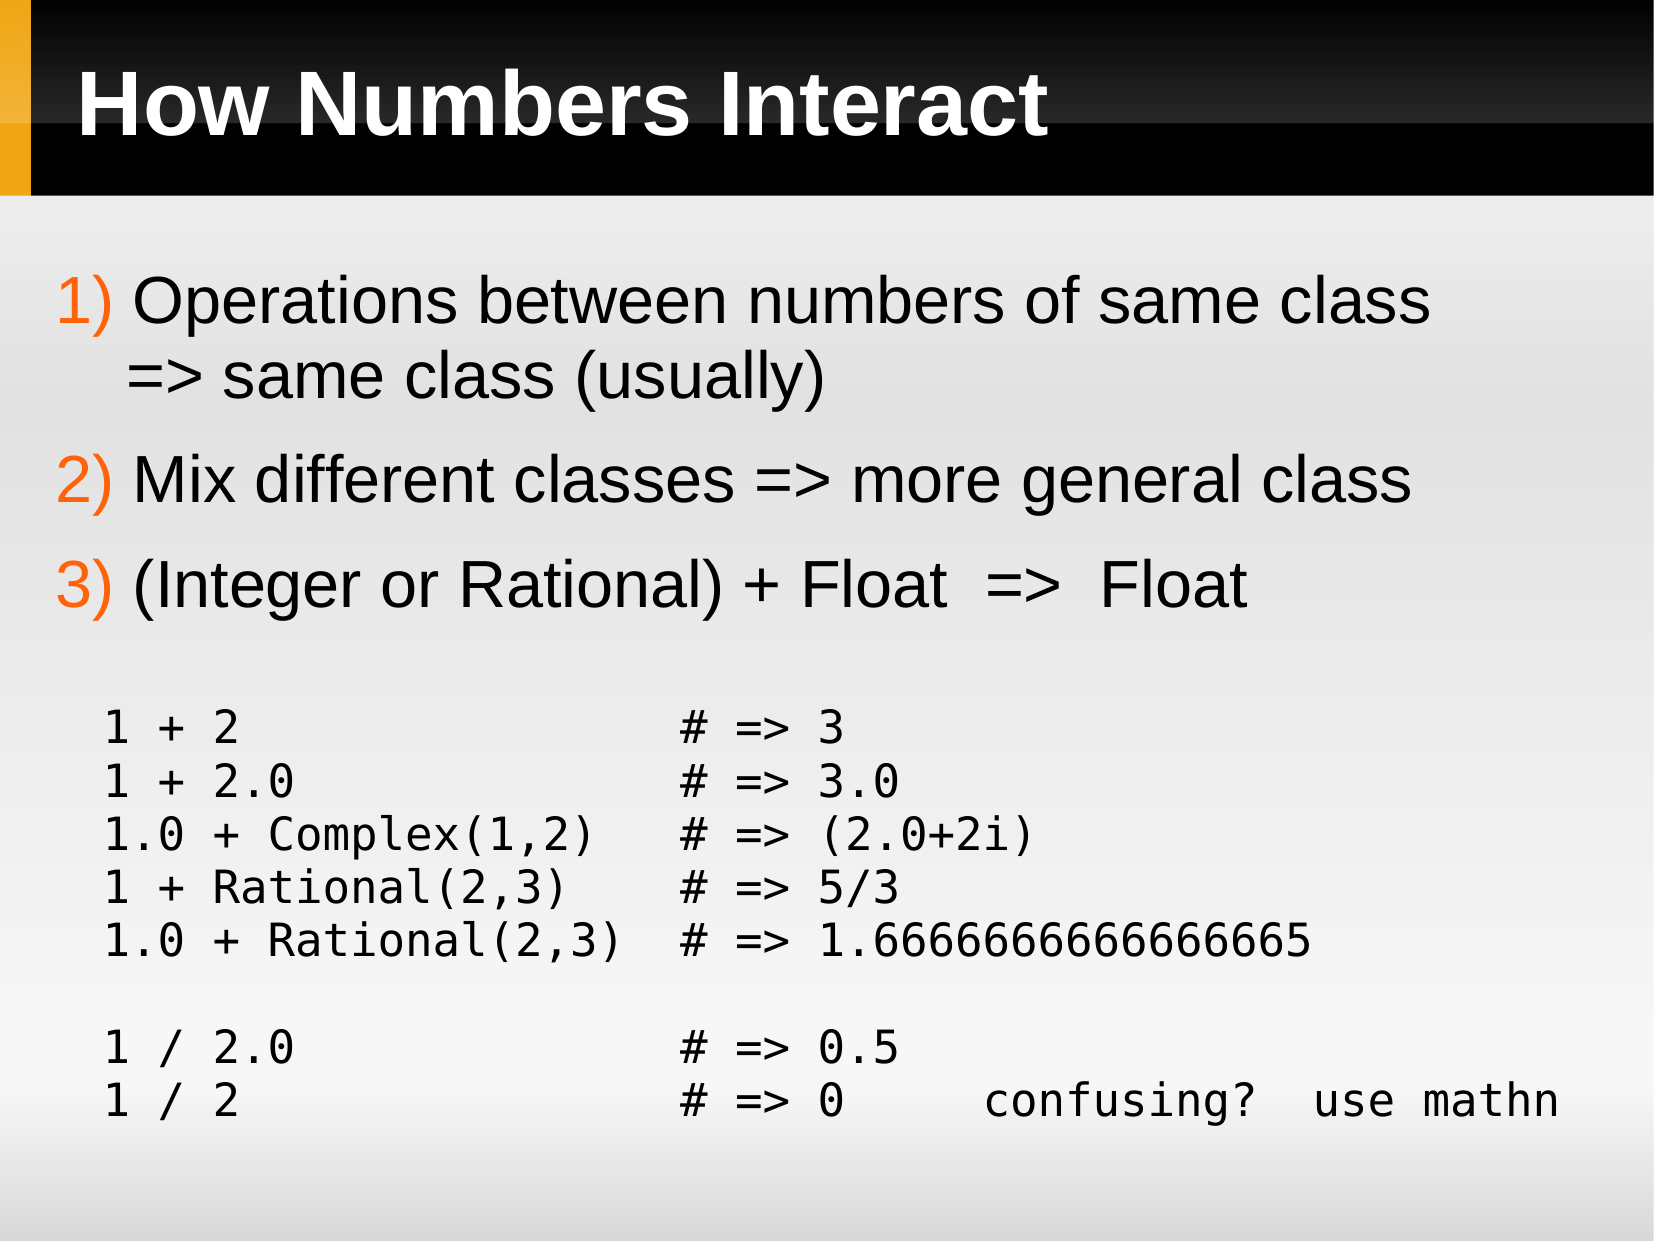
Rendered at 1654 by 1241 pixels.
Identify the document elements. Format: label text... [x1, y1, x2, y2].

title How Numbers Interact [76, 7, 1565, 200]
picture [0, 0, 1654, 1241]
list Operations between numbers of same class => same class (usually) Mix different classes => more general class (Integer or Rational) + Float => Float [37, 263, 1526, 726]
text_box 1 + 2 # => 3 1 + 2.0 # => 3.0 1.0 + Complex(1,2) # => (2.0+2i) 1 + Rational(2,3) # => 5/3 1.0 + Rational(2,3) # => 1.6666666666666665 1 / 2.0 # => 0.5 1 / 2 # => 0 confusing? use mathn [87, 693, 1576, 1135]
